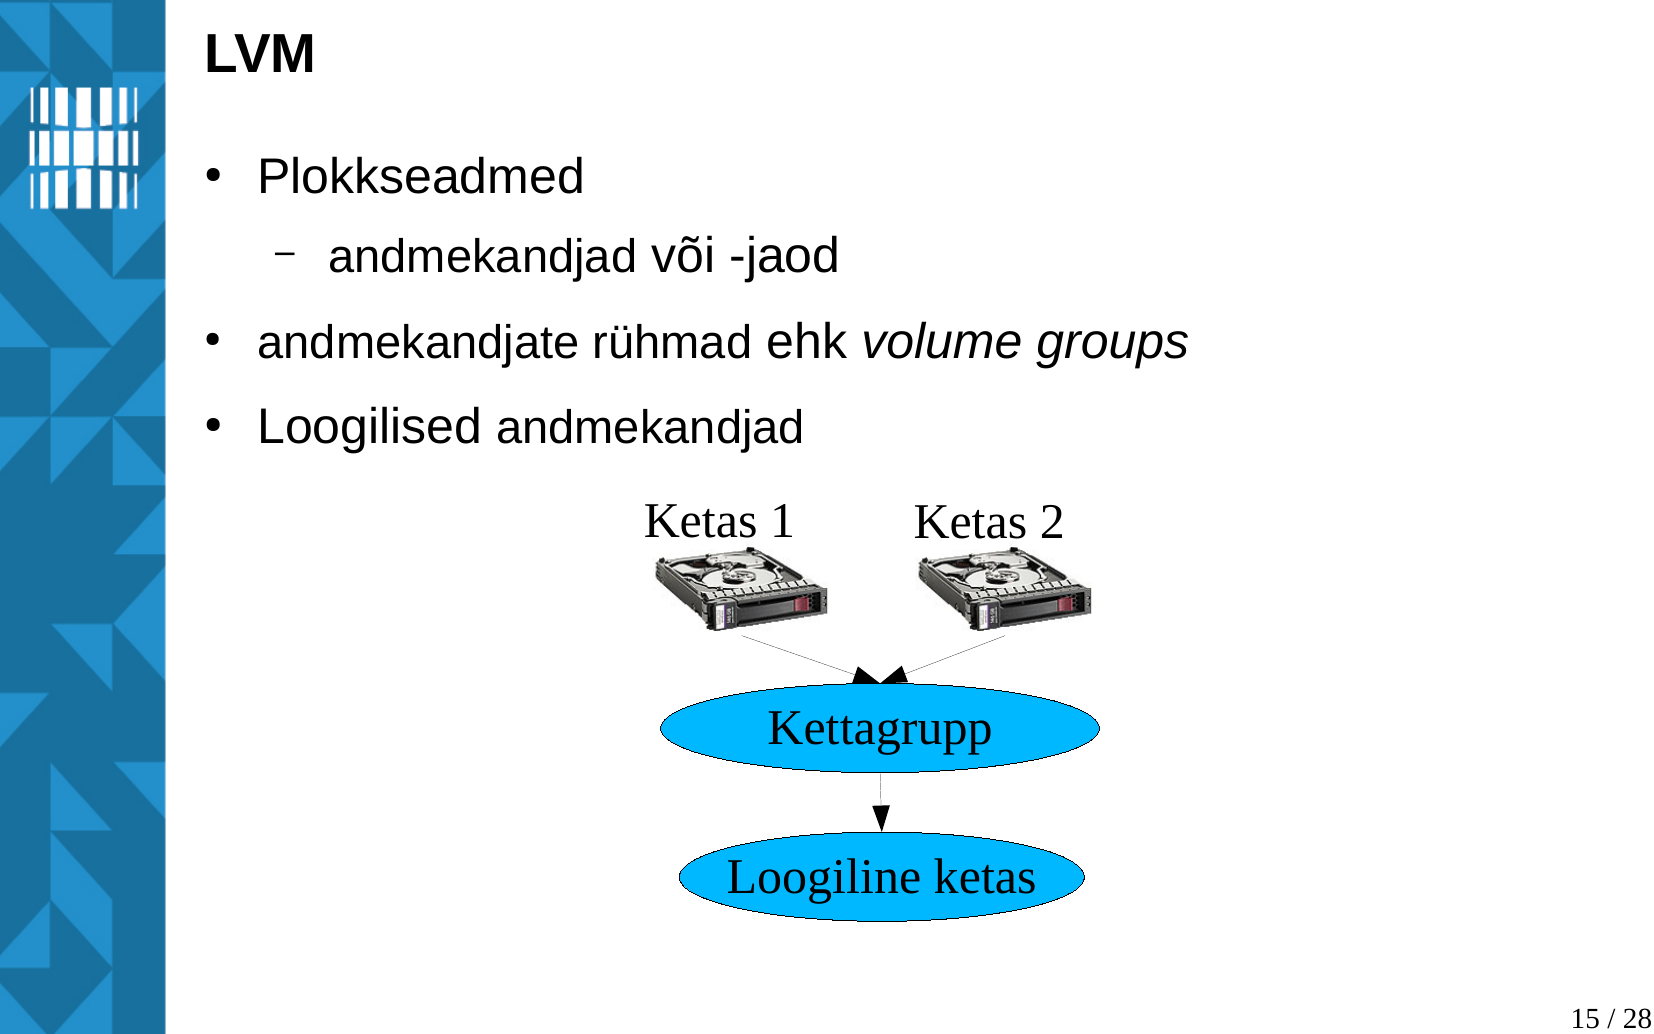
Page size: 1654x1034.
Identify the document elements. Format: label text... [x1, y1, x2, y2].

text_box Loogiline ketas [679, 832, 1085, 922]
text_box Ketas 2 [913, 493, 1117, 554]
list Plokkseadmed andmekandjad või -jaod andmekandjate rühmad ehk volume groups Loogilised andmekandjad [186, 148, 1642, 473]
text_box Ketas 1 [643, 492, 824, 553]
title LVM [204, 11, 1607, 95]
picture [643, 540, 840, 636]
text_box Kettagrupp [660, 683, 1100, 773]
picture [906, 540, 1104, 636]
